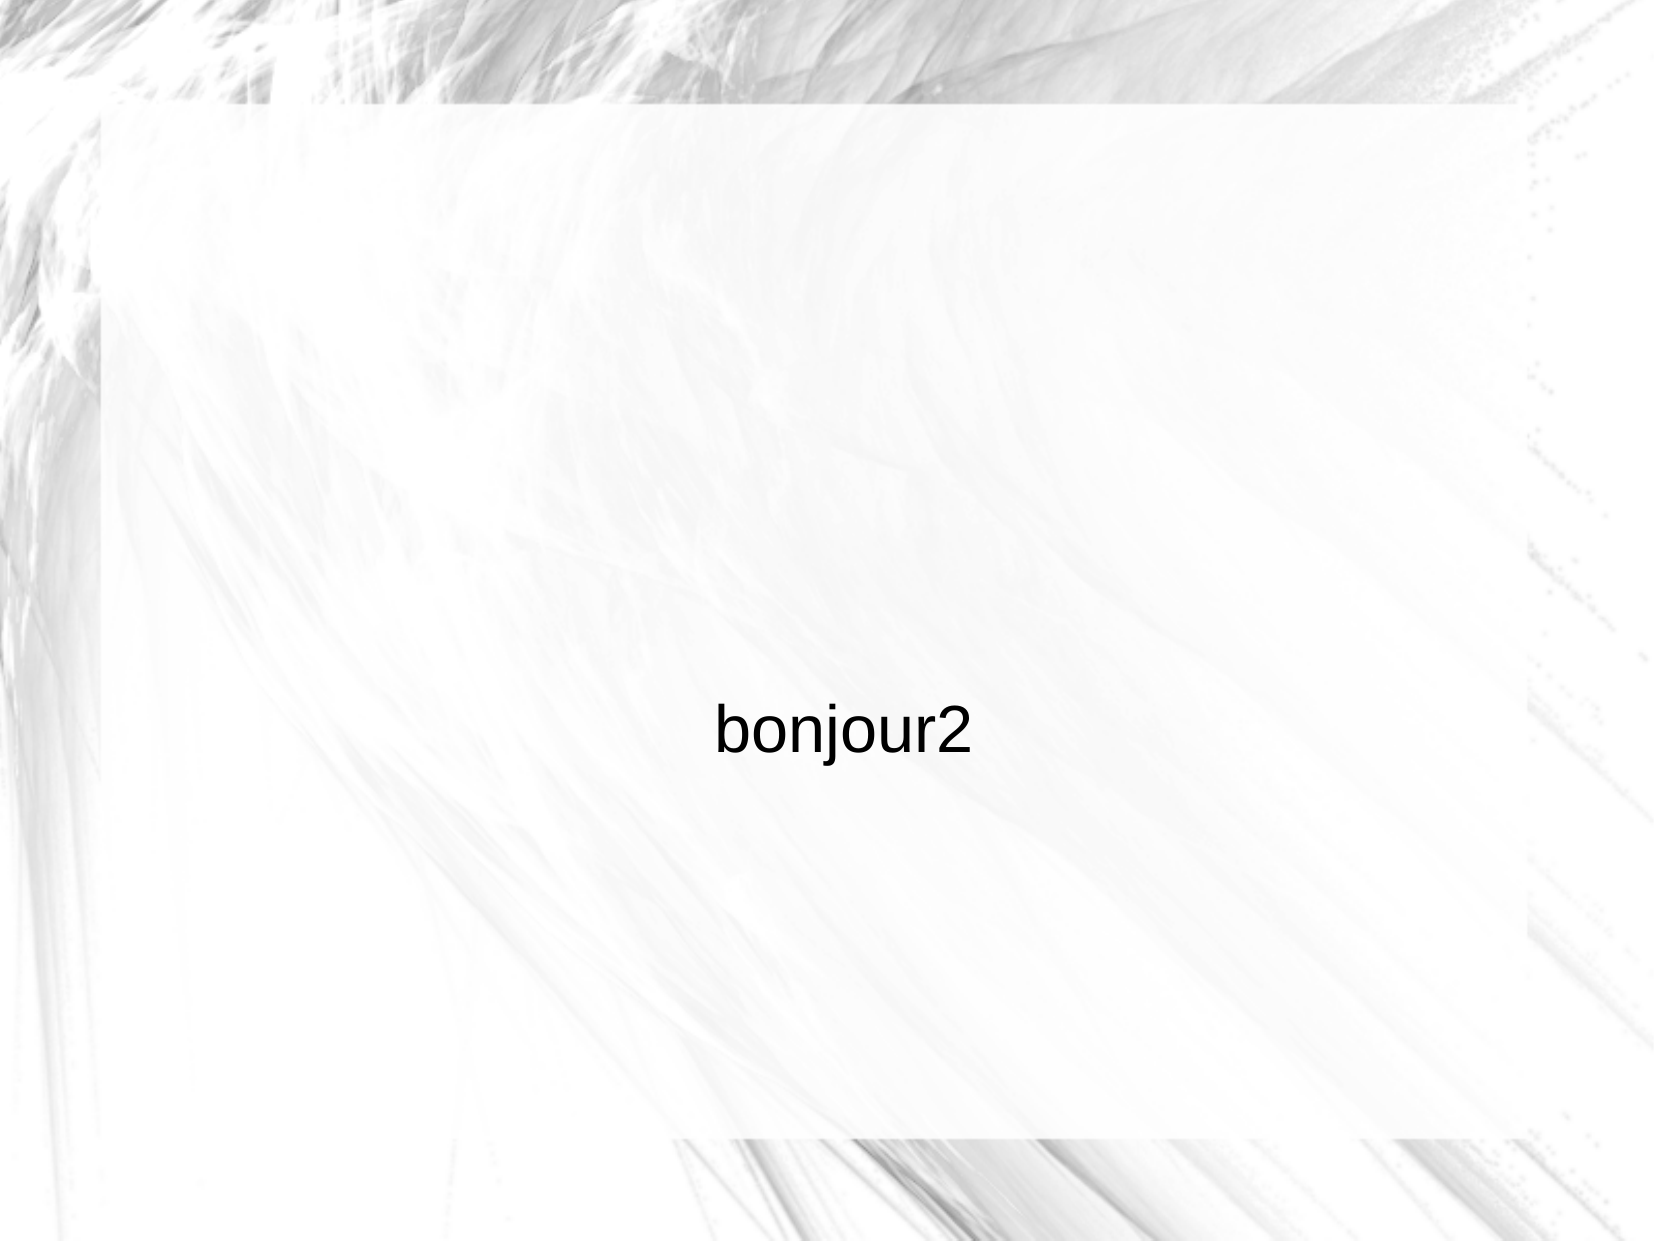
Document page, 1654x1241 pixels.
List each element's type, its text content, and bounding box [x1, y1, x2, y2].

picture [0, 0, 1654, 1241]
subtitle bonjour2 [118, 319, 1571, 1139]
